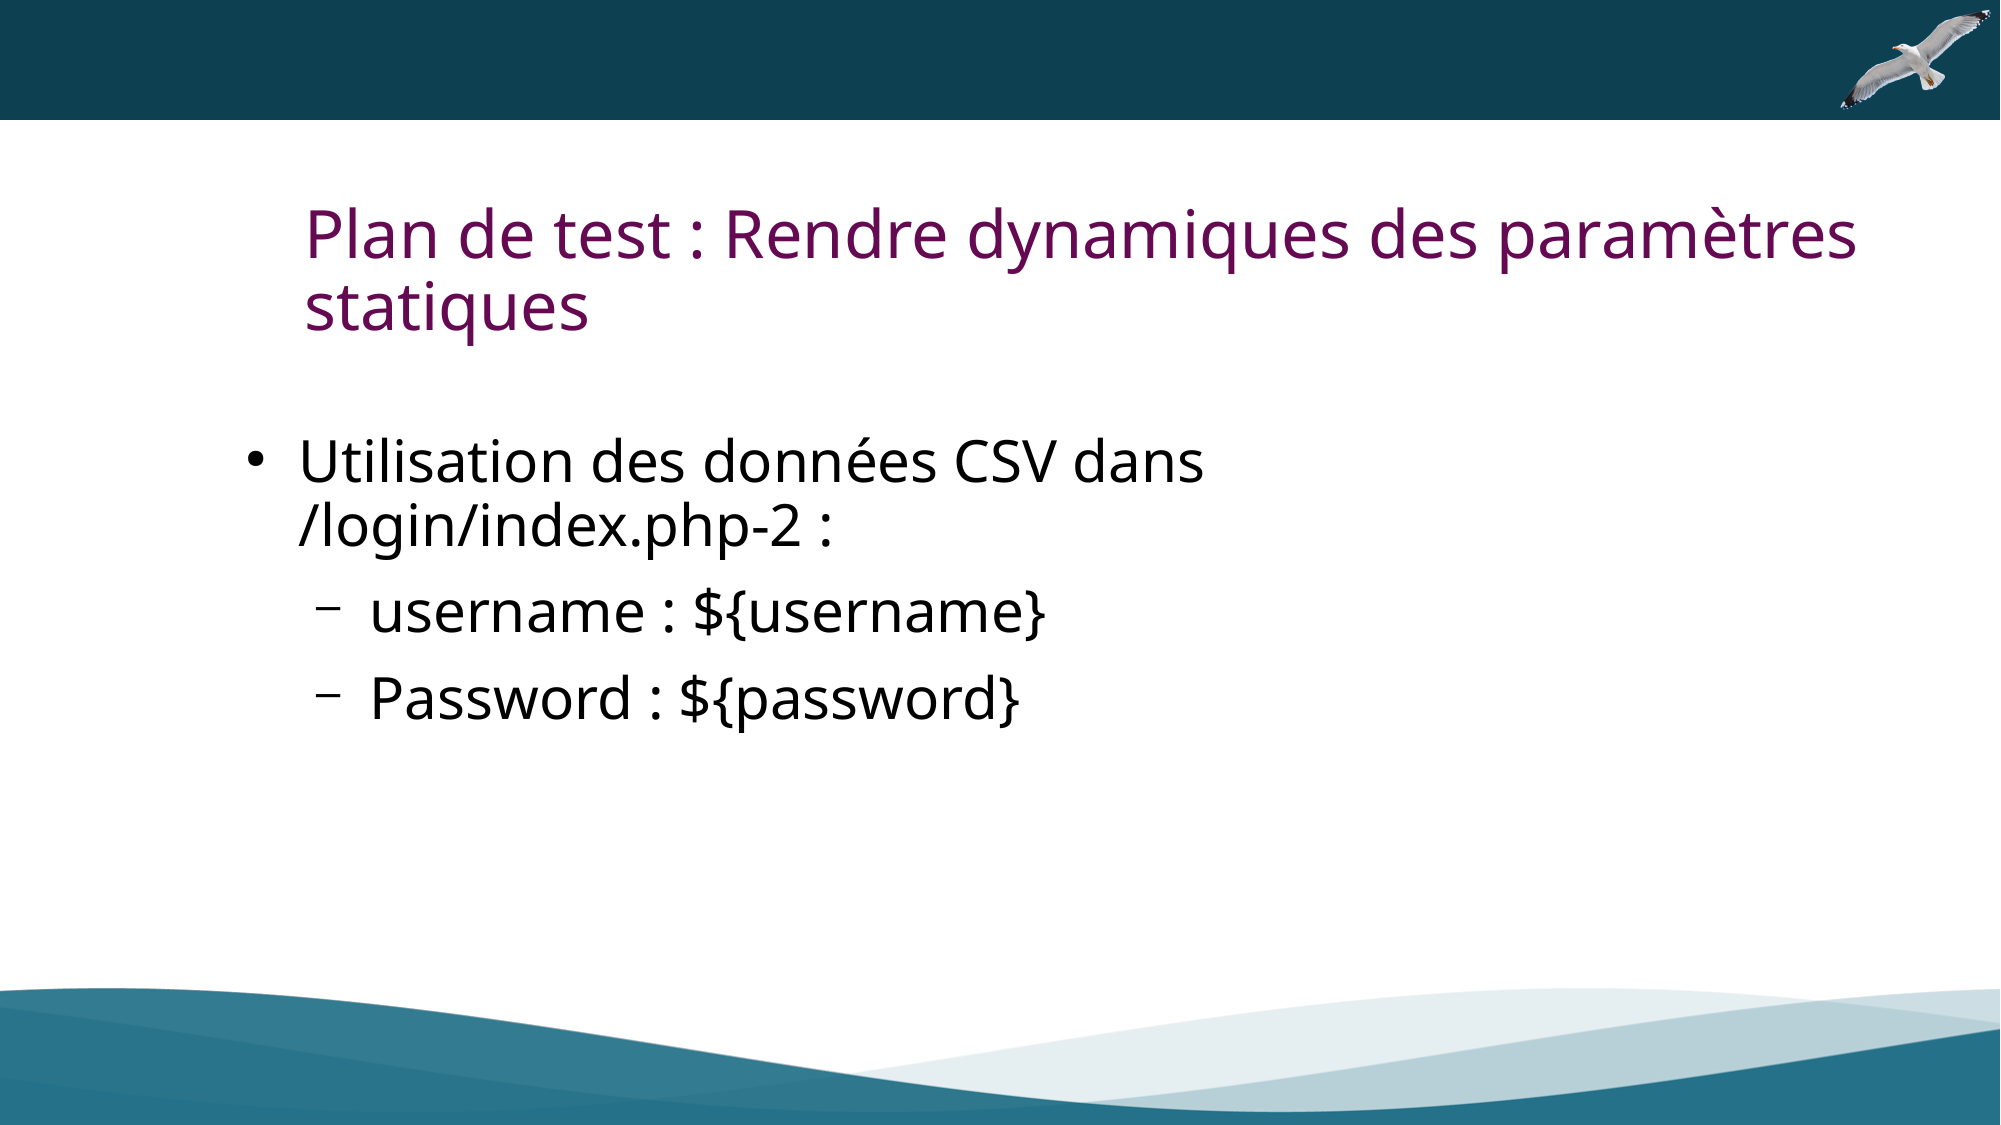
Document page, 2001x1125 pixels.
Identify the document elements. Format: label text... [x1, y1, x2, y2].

picture [0, 974, 2000, 1125]
list Utilisation des données CSV dans /login/index.php-2 : username : ${username} Password : ${password} [212, 425, 1654, 756]
list Plan de test : Rendre dynamiques des paramètres statiques [218, 193, 1896, 325]
picture [1820, 0, 2000, 120]
